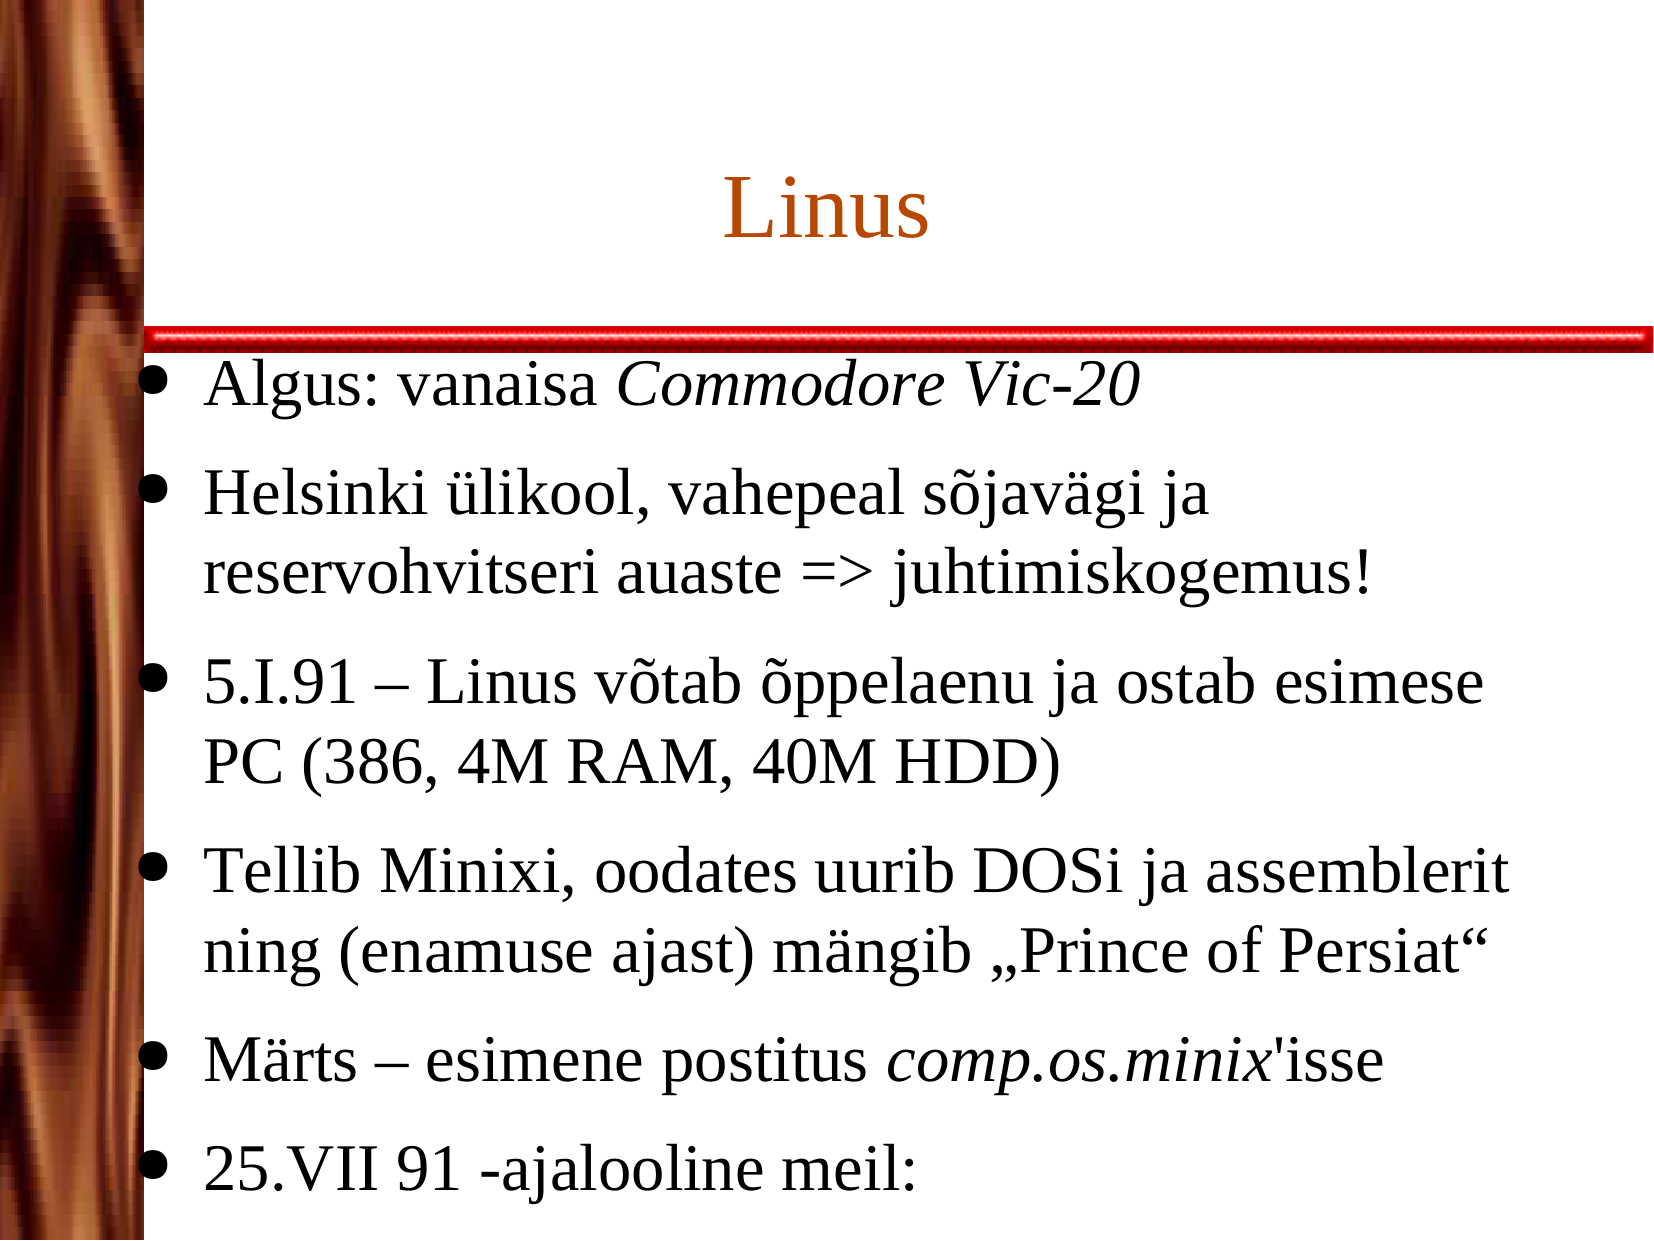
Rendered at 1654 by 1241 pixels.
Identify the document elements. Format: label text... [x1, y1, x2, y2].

list Algus: vanaisa Commodore Vic-20 Helsinki ülikool, vahepeal sõjavägi ja reservohvitseri auaste => juhtimiskogemus! 5.I.91 – Linus võtab õppelaenu ja ostab esimese PC (386, 4M RAM, 40M HDD) Tellib Minixi, oodates uurib DOSi ja assemblerit ning (enamuse ajast) mängib „Prince of Persiat“ Märts – esimene postitus comp.os.minix'isse 25.VII 91 -ajalooline meil: [121, 344, 1533, 1205]
title Linus [121, 100, 1533, 312]
picture [0, 0, 1654, 1240]
